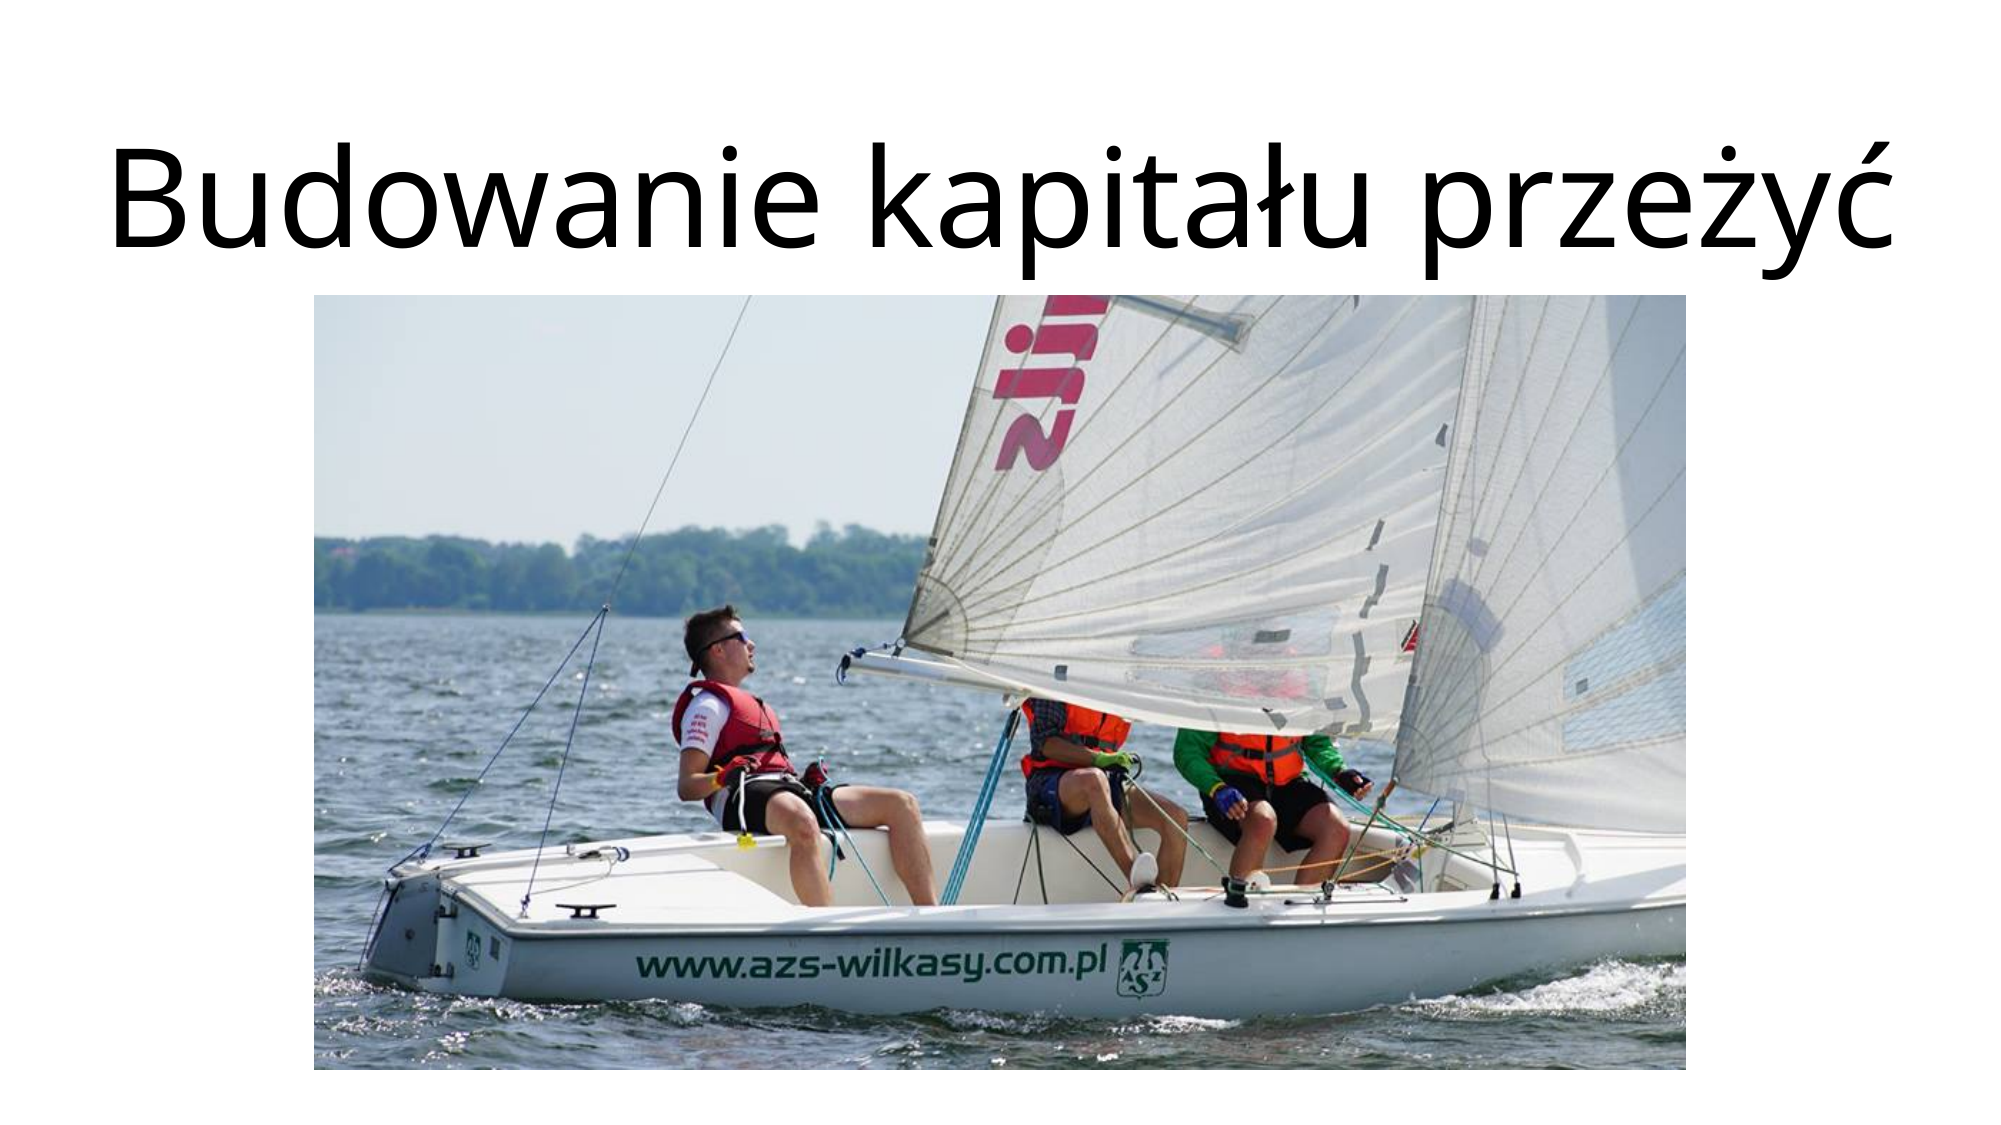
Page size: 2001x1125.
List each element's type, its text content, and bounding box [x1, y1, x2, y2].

picture [314, 295, 1686, 1070]
title Budowanie kapitału przeżyć [0, 0, 2000, 285]
